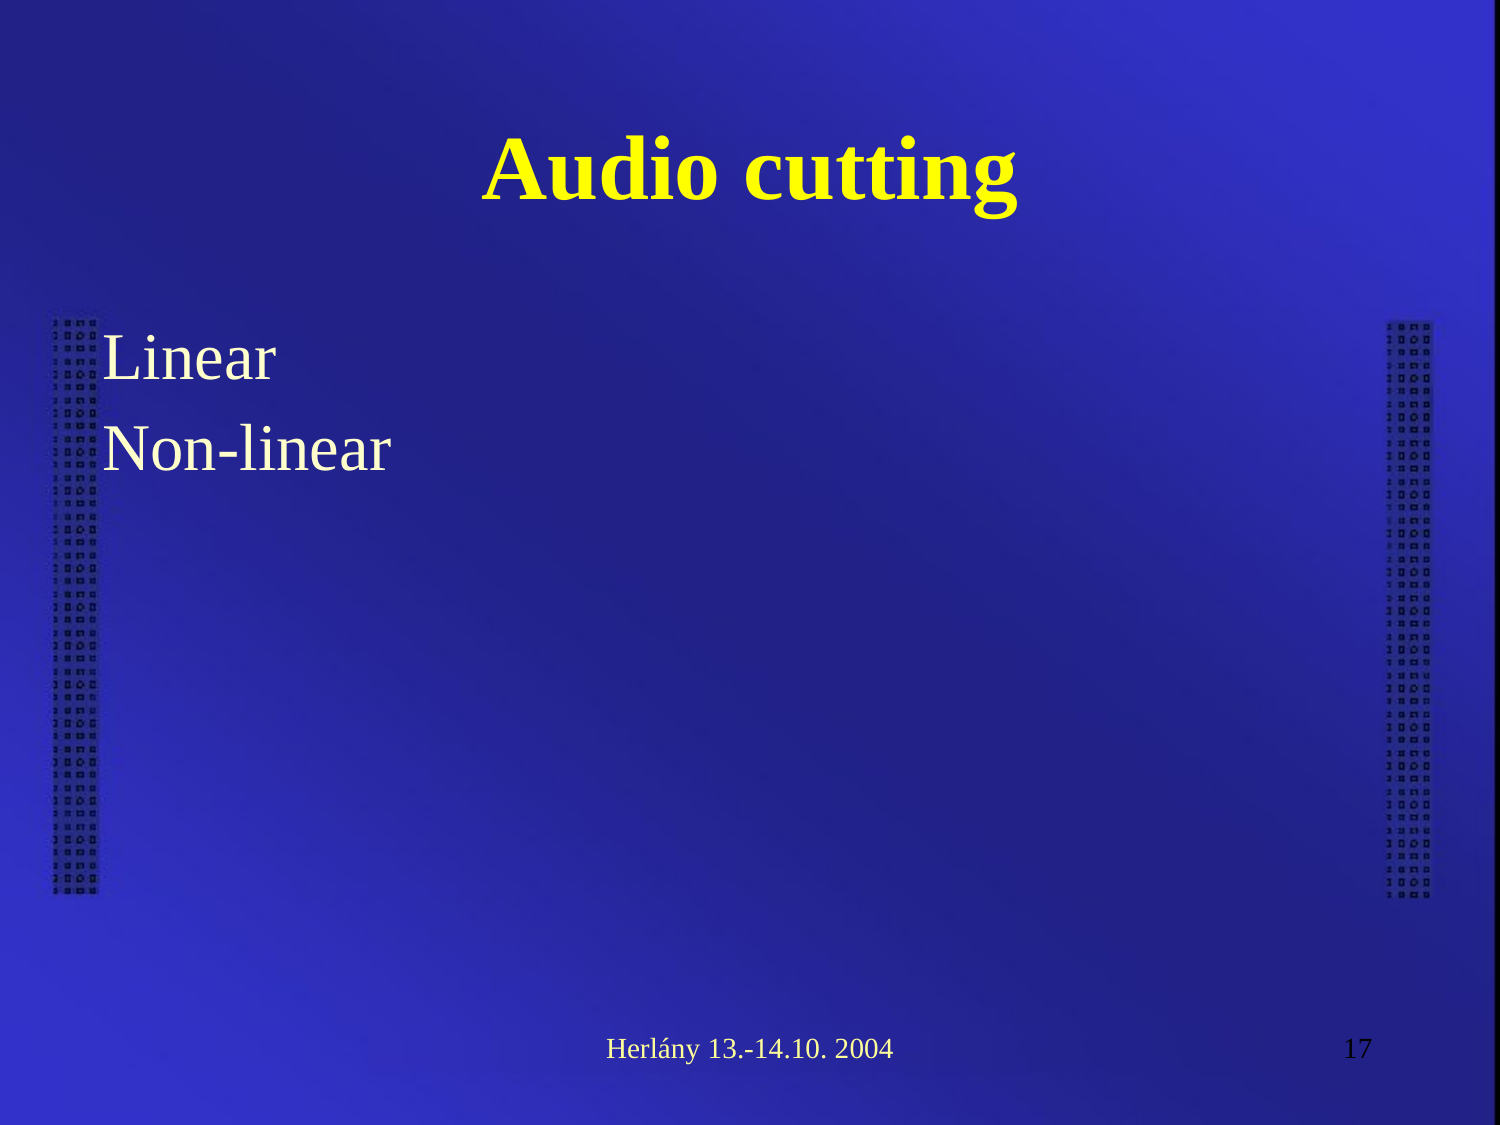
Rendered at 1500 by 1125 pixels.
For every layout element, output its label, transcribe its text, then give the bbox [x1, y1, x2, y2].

text_box 20 [1074, 1024, 1388, 1073]
title Audio cutting [112, 74, 1388, 263]
list Linear Non-linear [87, 312, 1438, 988]
picture [0, 0, 1500, 1125]
text_box Herlány 13.-14.10. 2004 [512, 1024, 988, 1073]
